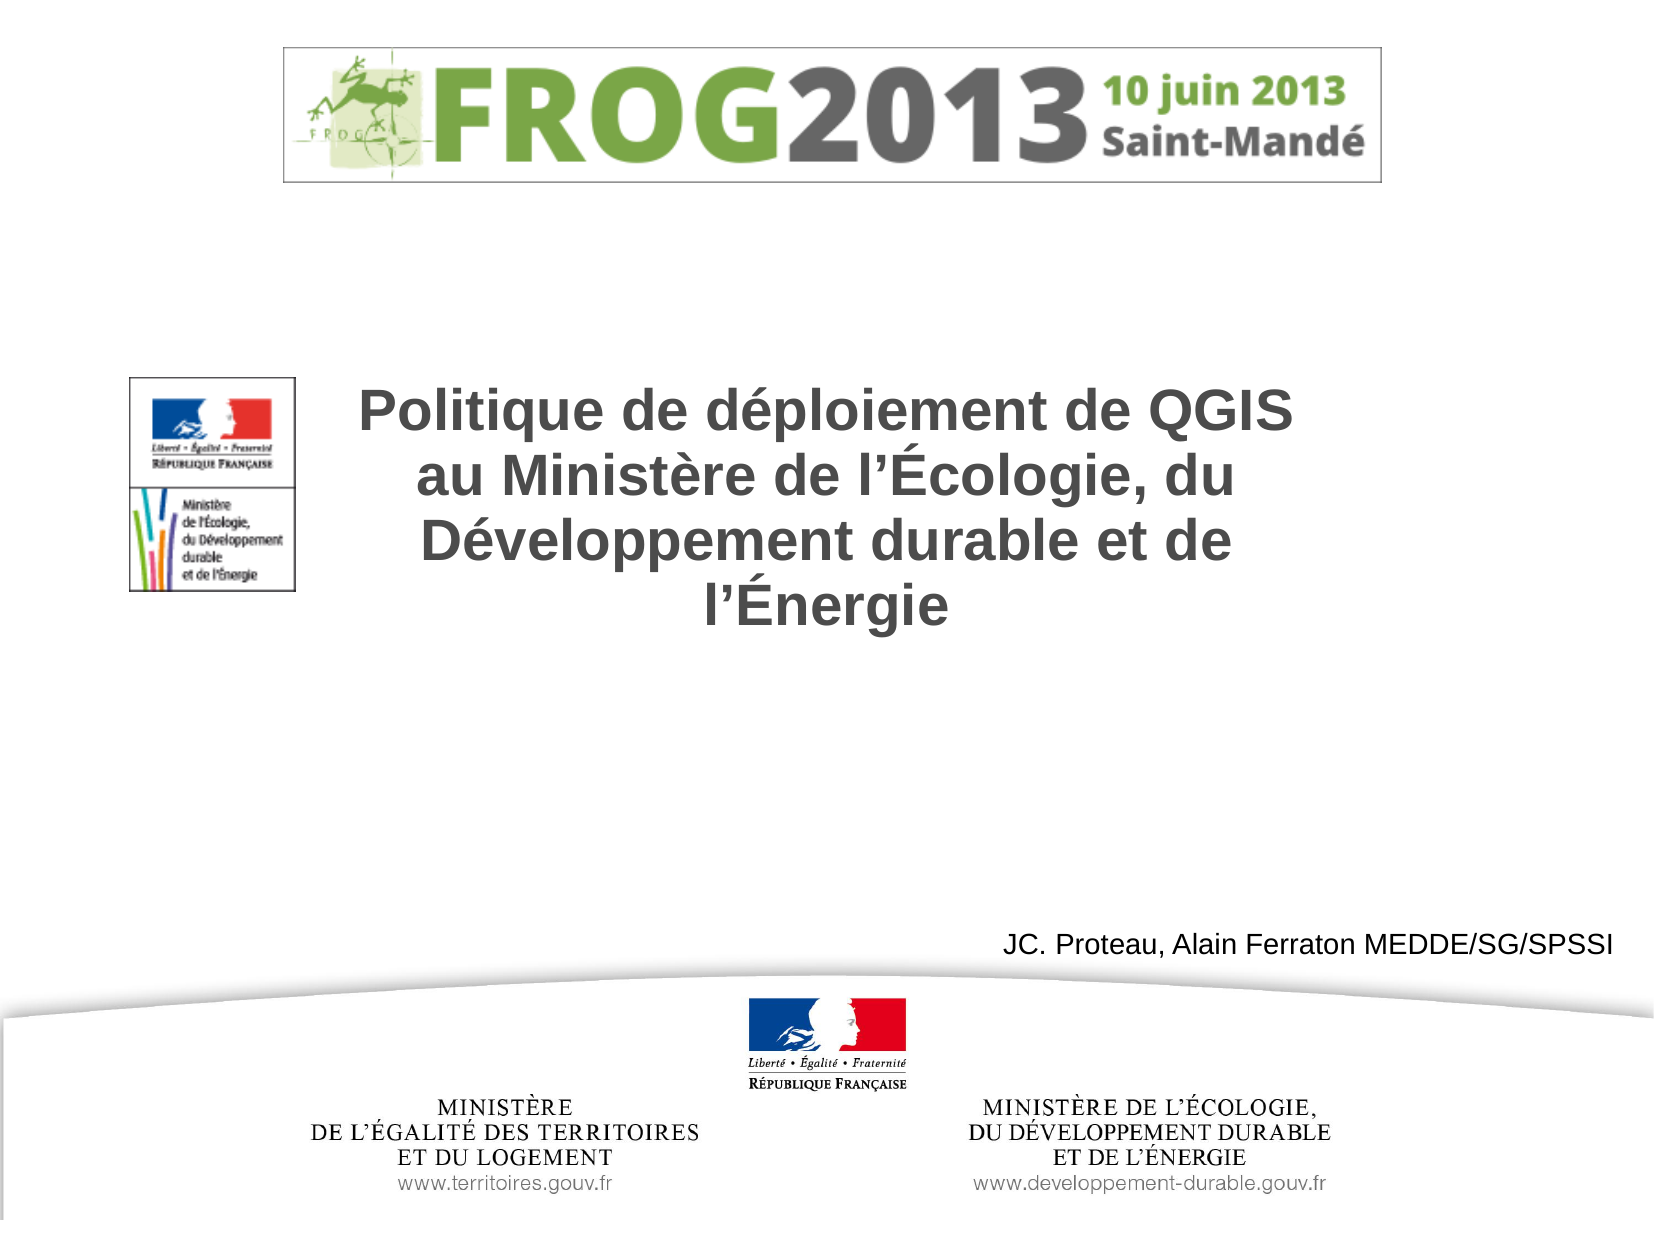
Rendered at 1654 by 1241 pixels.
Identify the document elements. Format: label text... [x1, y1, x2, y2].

list Politique de déploiement de QGIS au Ministère de l’Écologie, du Développement durable et de l’Énergie [330, 377, 1323, 638]
picture [0, 0, 1654, 1220]
text_box JC. Proteau, Alain Ferraton MEDDE/SG/SPSSI [988, 920, 1630, 969]
